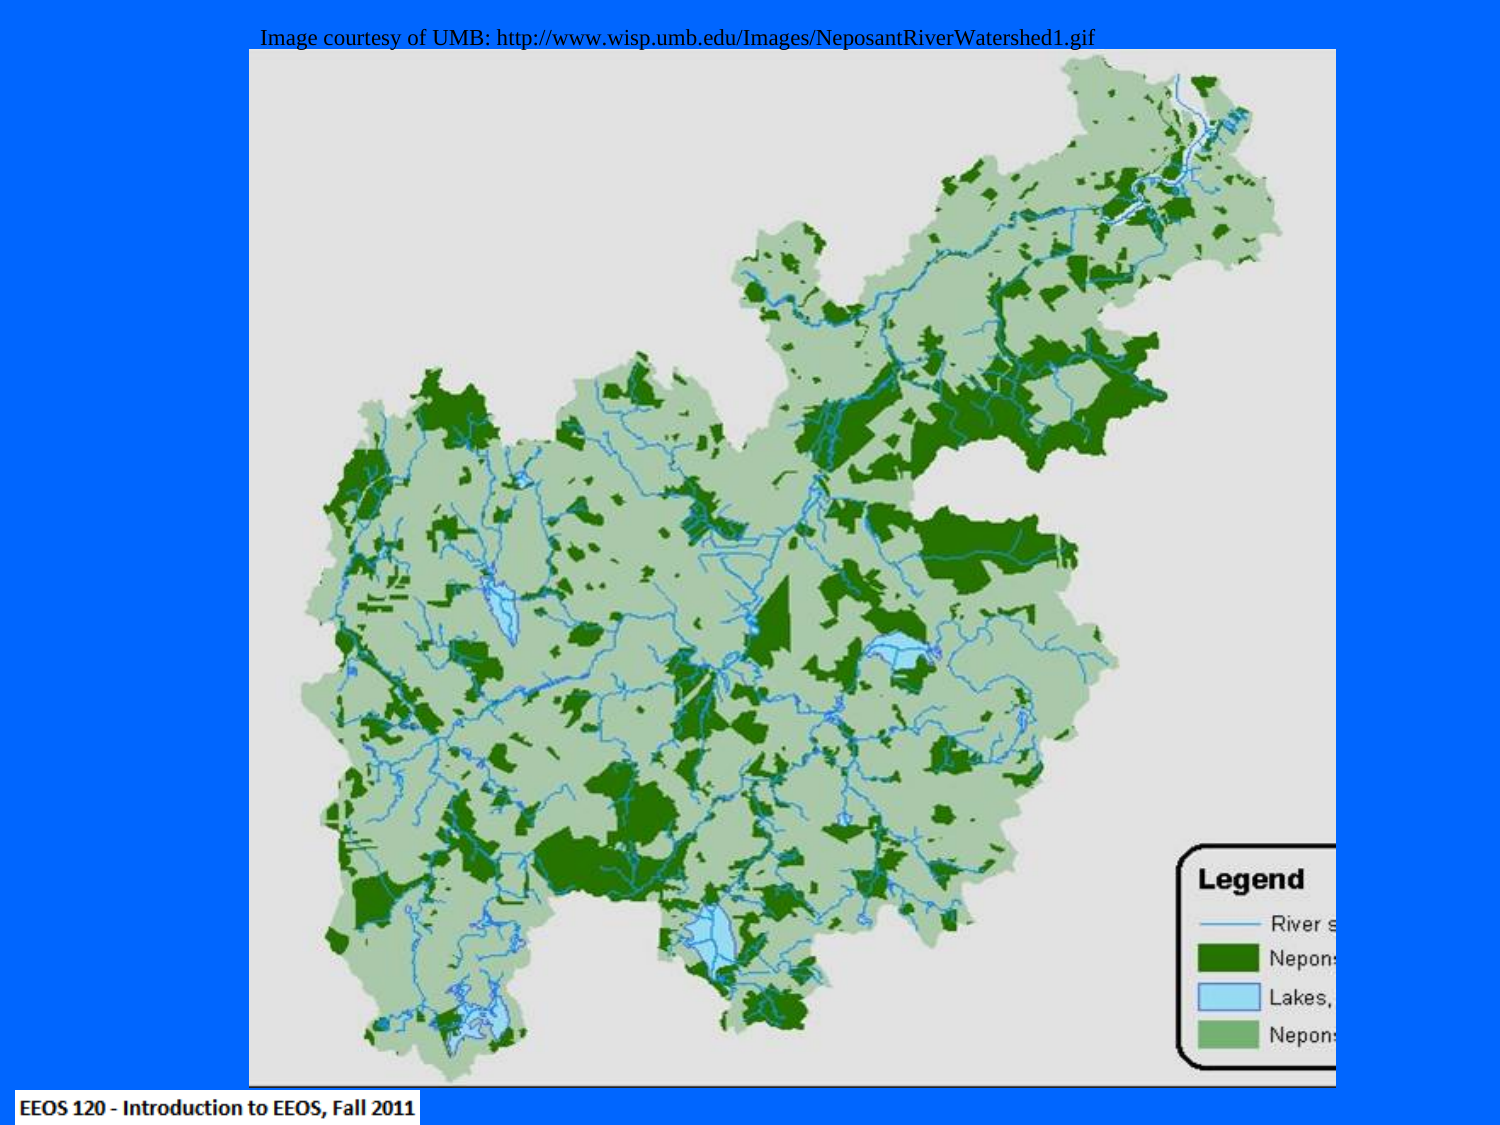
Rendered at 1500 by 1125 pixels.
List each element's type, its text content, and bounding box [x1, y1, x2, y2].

picture [249, 49, 1336, 1088]
picture [15, 1090, 420, 1125]
text_box Image courtesy of UMB: http://www.wisp.umb.edu/Images/NeposantRiverWatershed1.gif [245, 15, 1112, 58]
